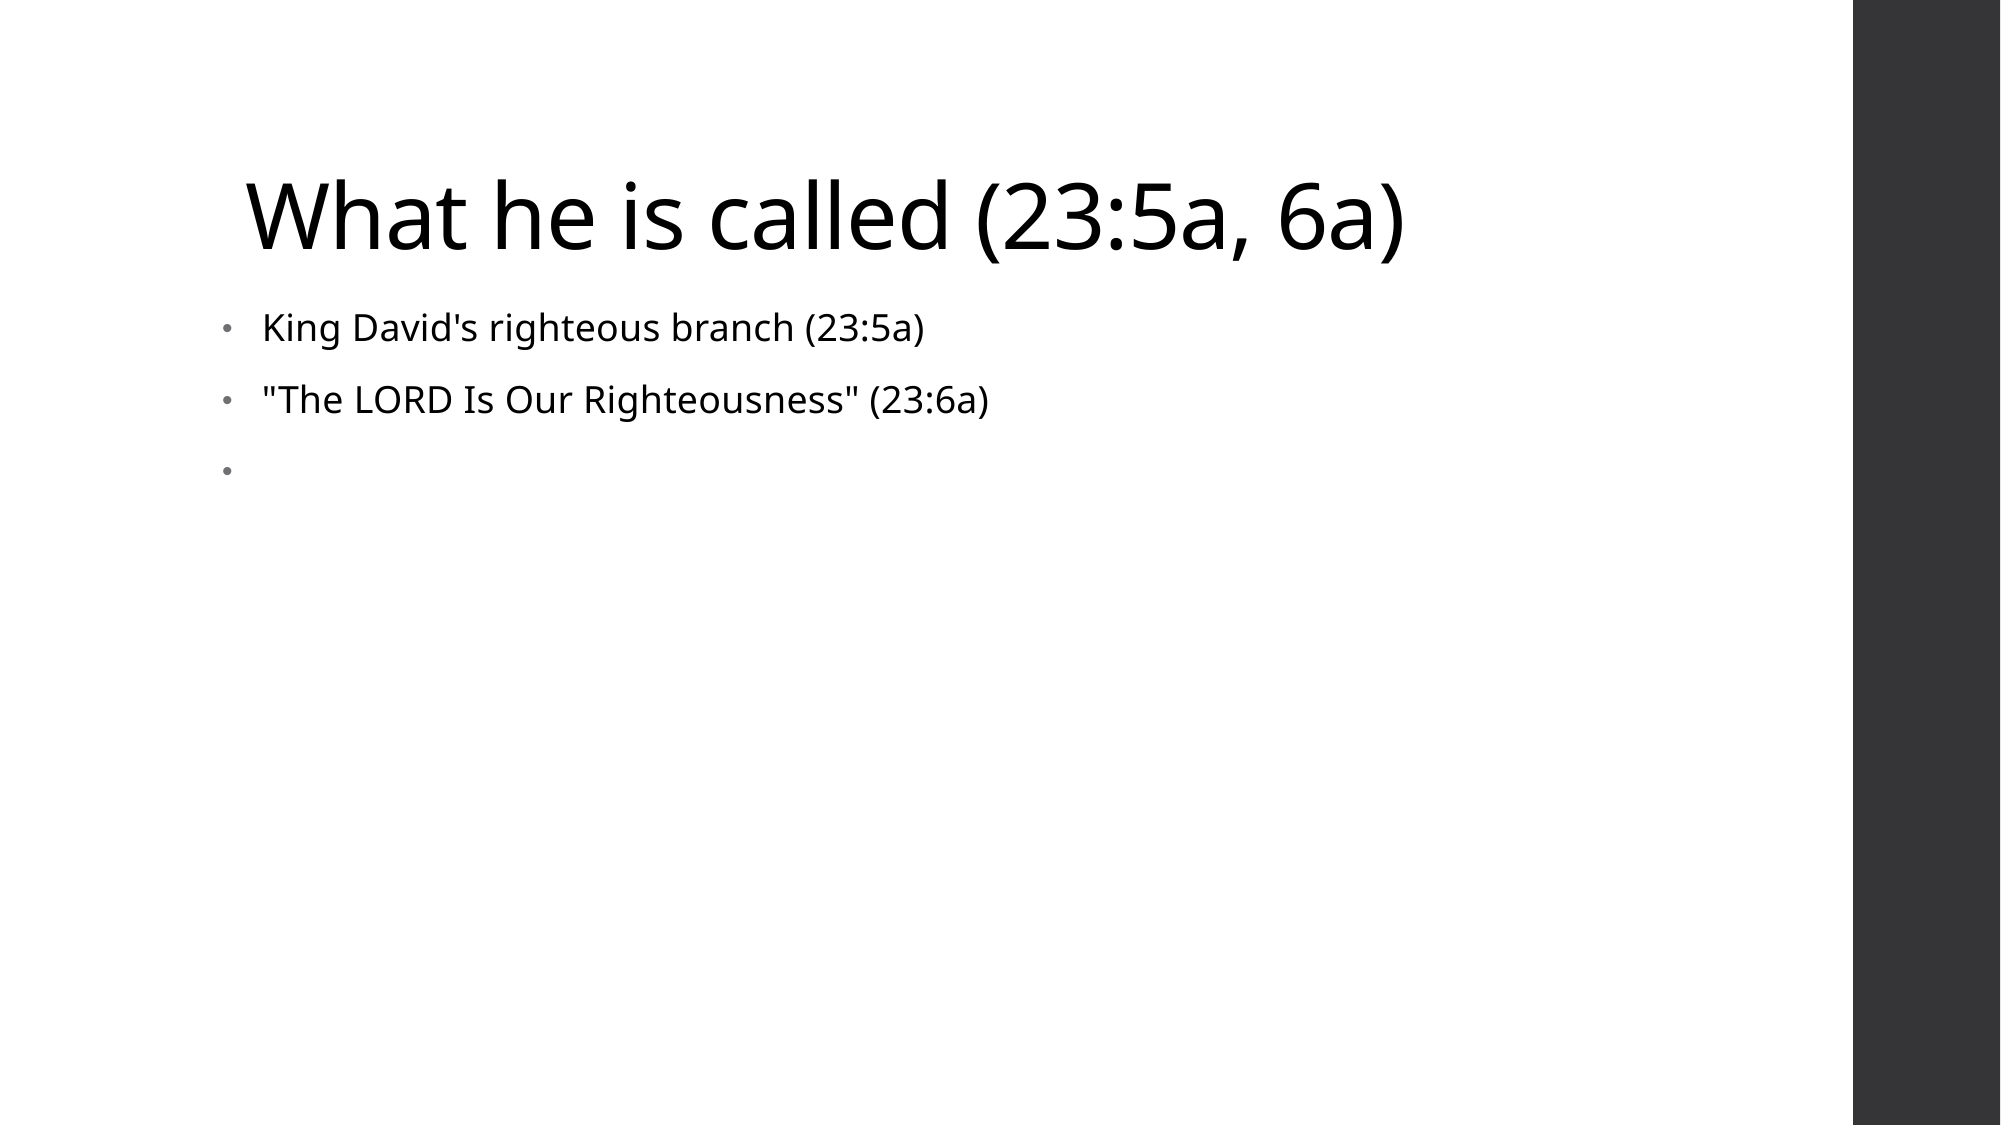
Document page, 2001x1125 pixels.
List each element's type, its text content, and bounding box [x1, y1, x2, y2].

title What he is called (23:5a, 6a) [206, 60, 1797, 278]
list King David's righteous branch (23:5a) "The LORD Is Our Righteousness" (23:6a) [206, 299, 1617, 1014]
